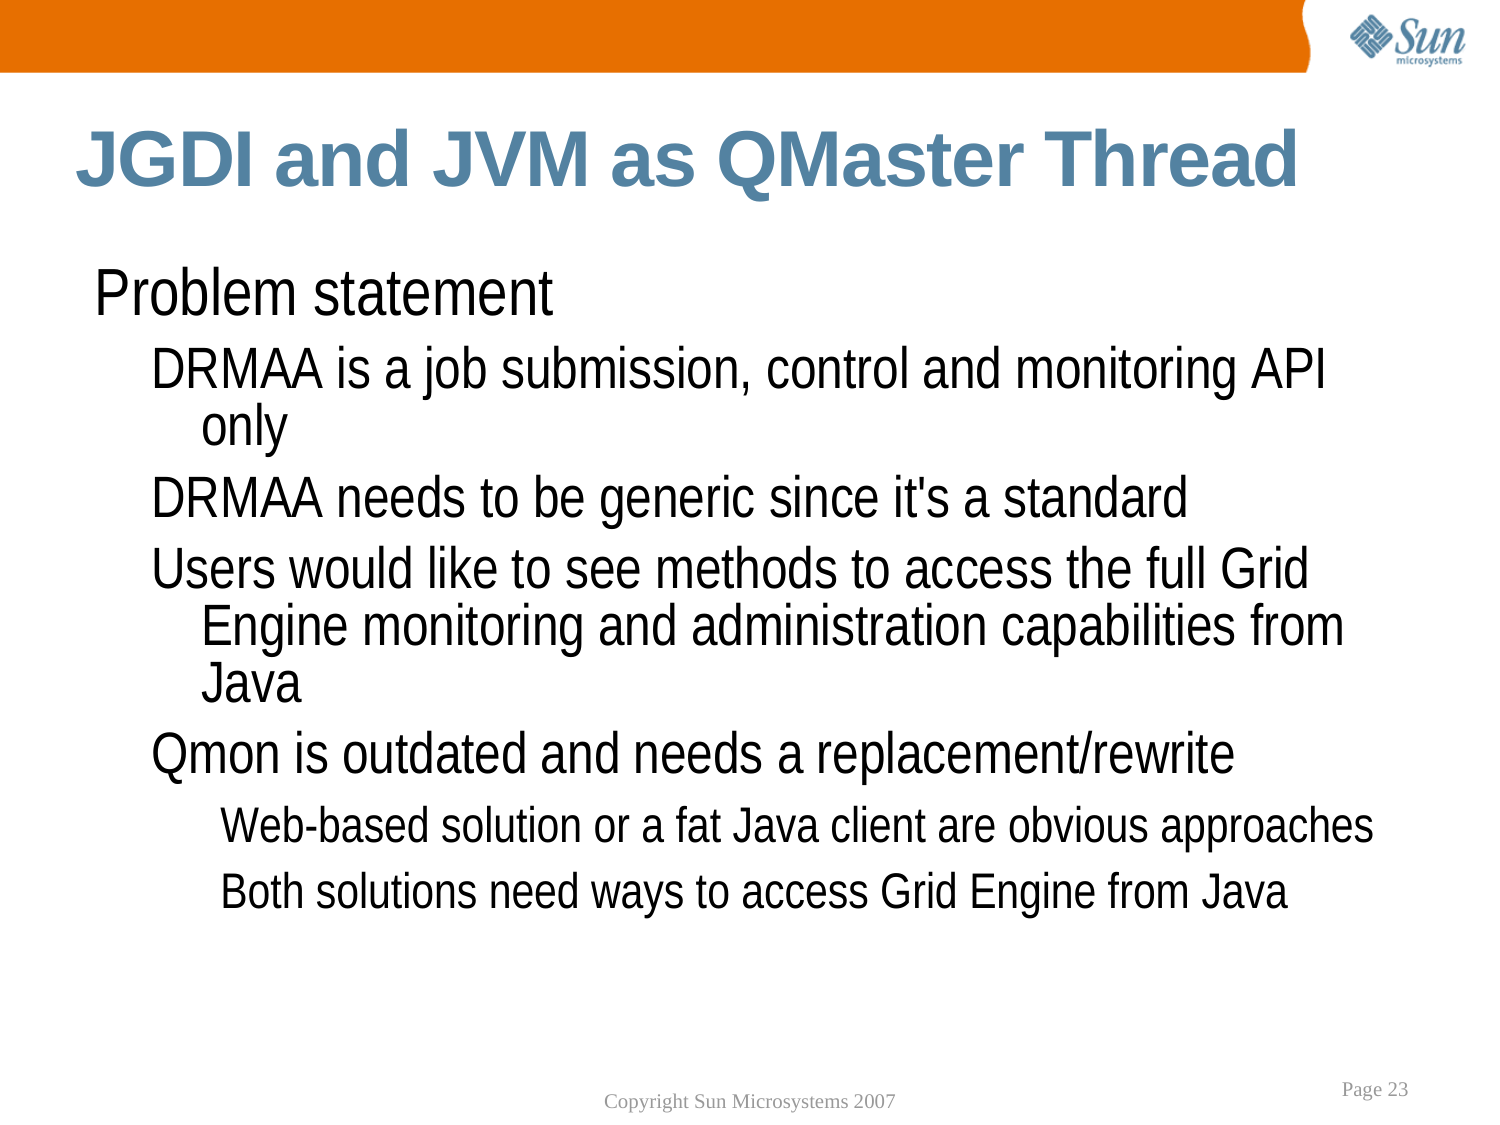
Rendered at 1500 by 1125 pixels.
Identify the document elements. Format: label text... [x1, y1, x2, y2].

list Problem statement DRMAA is a job submission, control and monitoring API only DRMAA needs to be generic since it's a standard Users would like to see methods to access the full Grid Engine monitoring and administration capabilities from Java Qmon is outdated and needs a replacement/rewrite Web-based solution or a fat Java client are obvious approaches Both solutions need ways to access Grid Engine from Java [75, 263, 1425, 958]
picture [0, 0, 1500, 75]
title JGDI and JVM as QMaster Thread [75, 122, 1438, 228]
